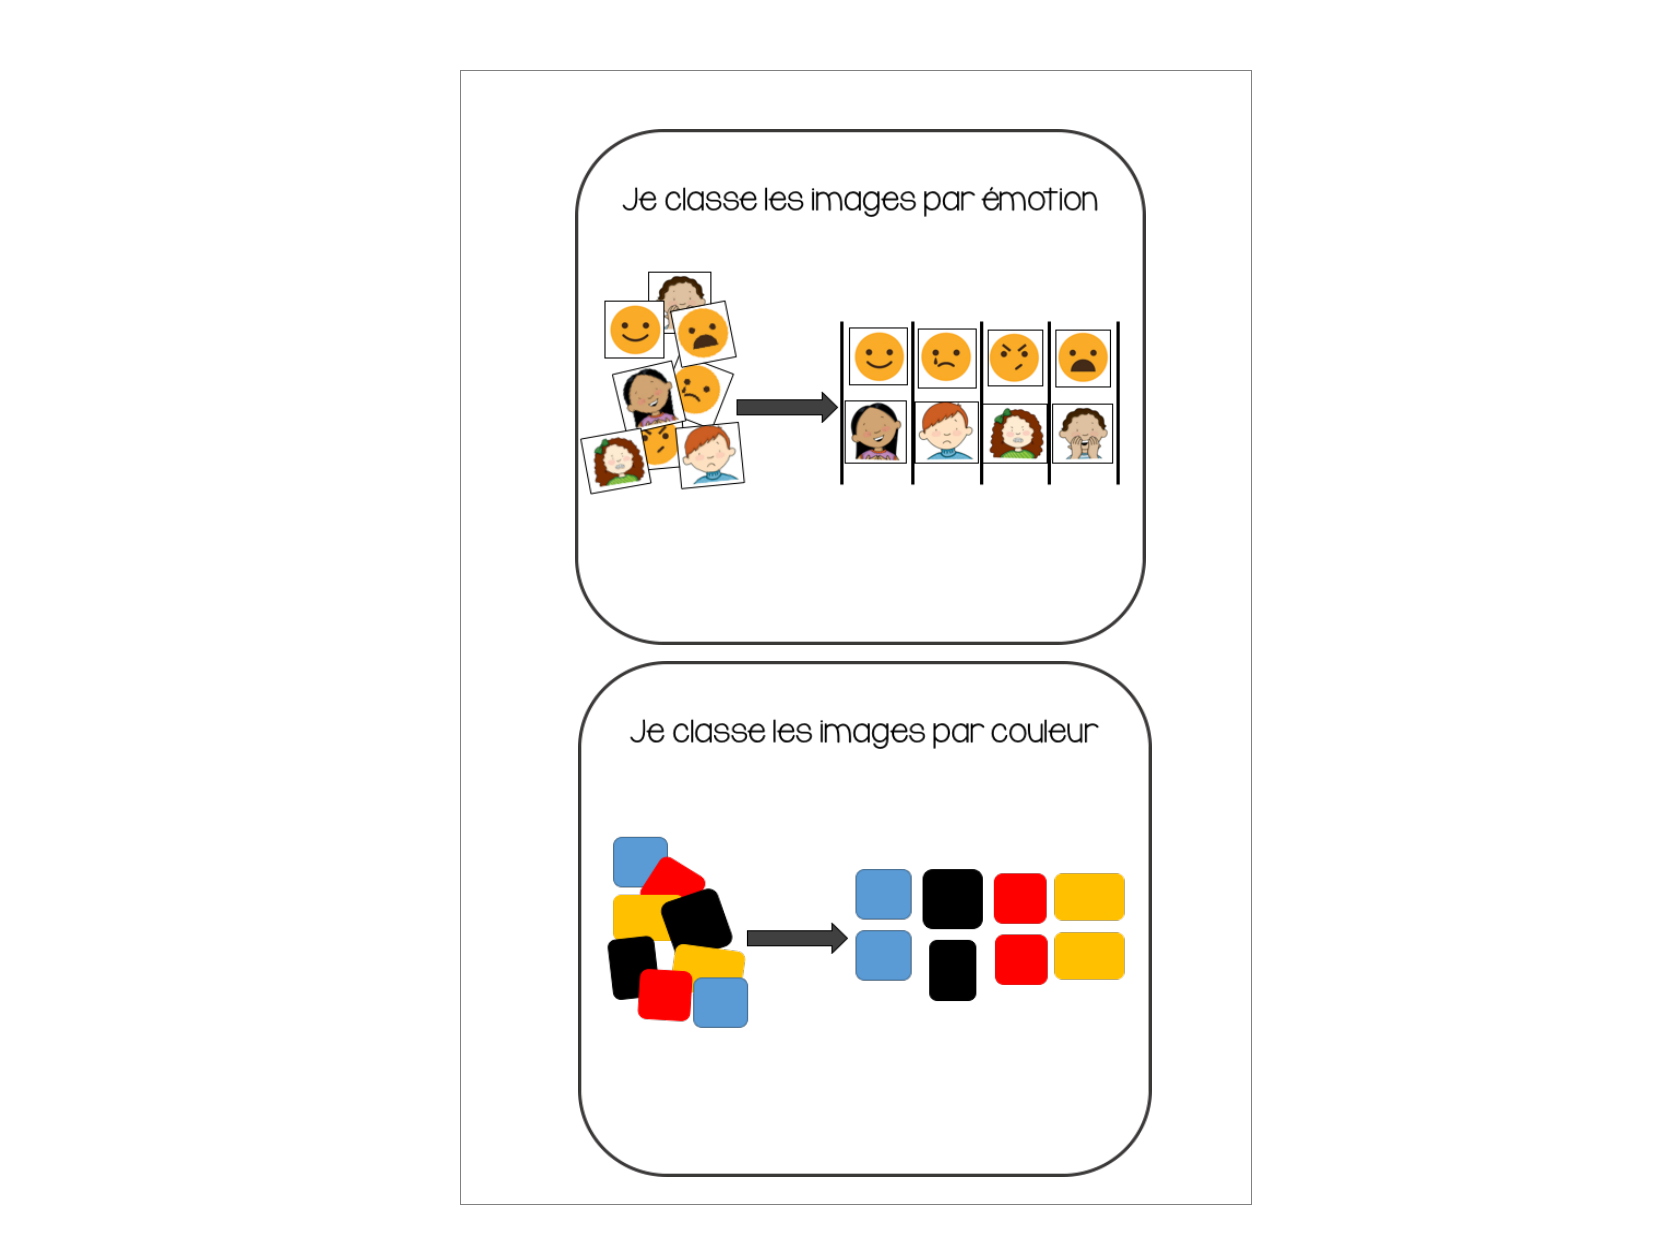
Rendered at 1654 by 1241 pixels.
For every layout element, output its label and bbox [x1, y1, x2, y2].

picture [578, 661, 1152, 1177]
picture [575, 129, 1146, 645]
